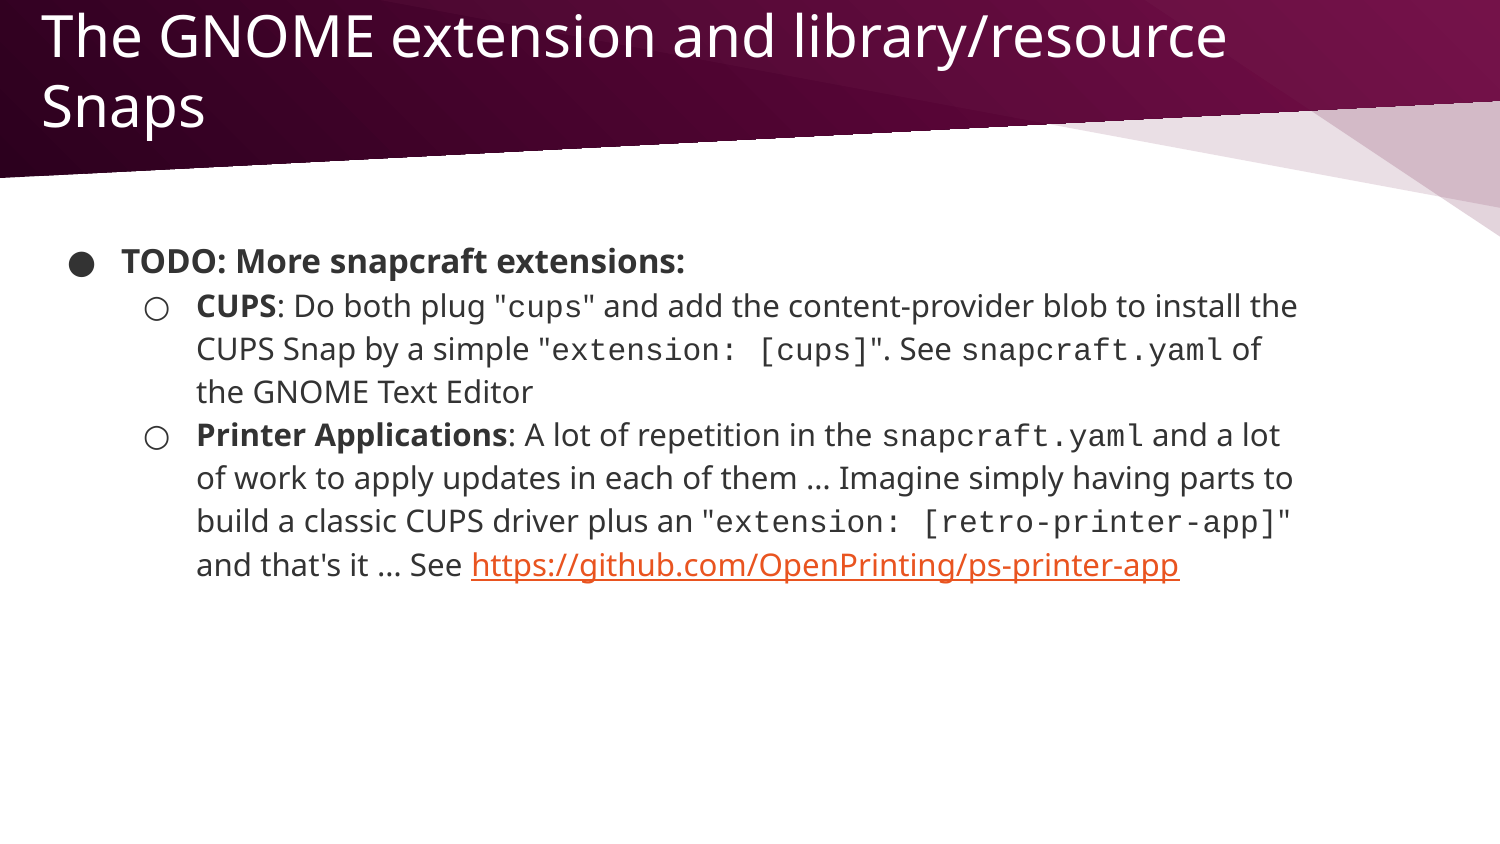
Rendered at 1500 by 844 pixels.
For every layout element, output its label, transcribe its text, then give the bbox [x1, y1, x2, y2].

title The GNOME extension and library/resource Snaps [41, 5, 1336, 134]
list TODO: More snapcraft extensions: CUPS: Do both plug "cups" and add the content-provider blob to install the CUPS Snap by a simple "extension: [cups]". See snapcraft.yaml of the GNOME Text Editor Printer Applications: A lot of repetition in the snapcraft.yaml and a lot of work to apply updates in each of them … Imagine simply having parts to build a classic CUPS driver plus an "extension: [retro-printer-app]" and that's it … See https://github.com/OpenPrinting/ps-printer-app [35, 229, 1324, 789]
